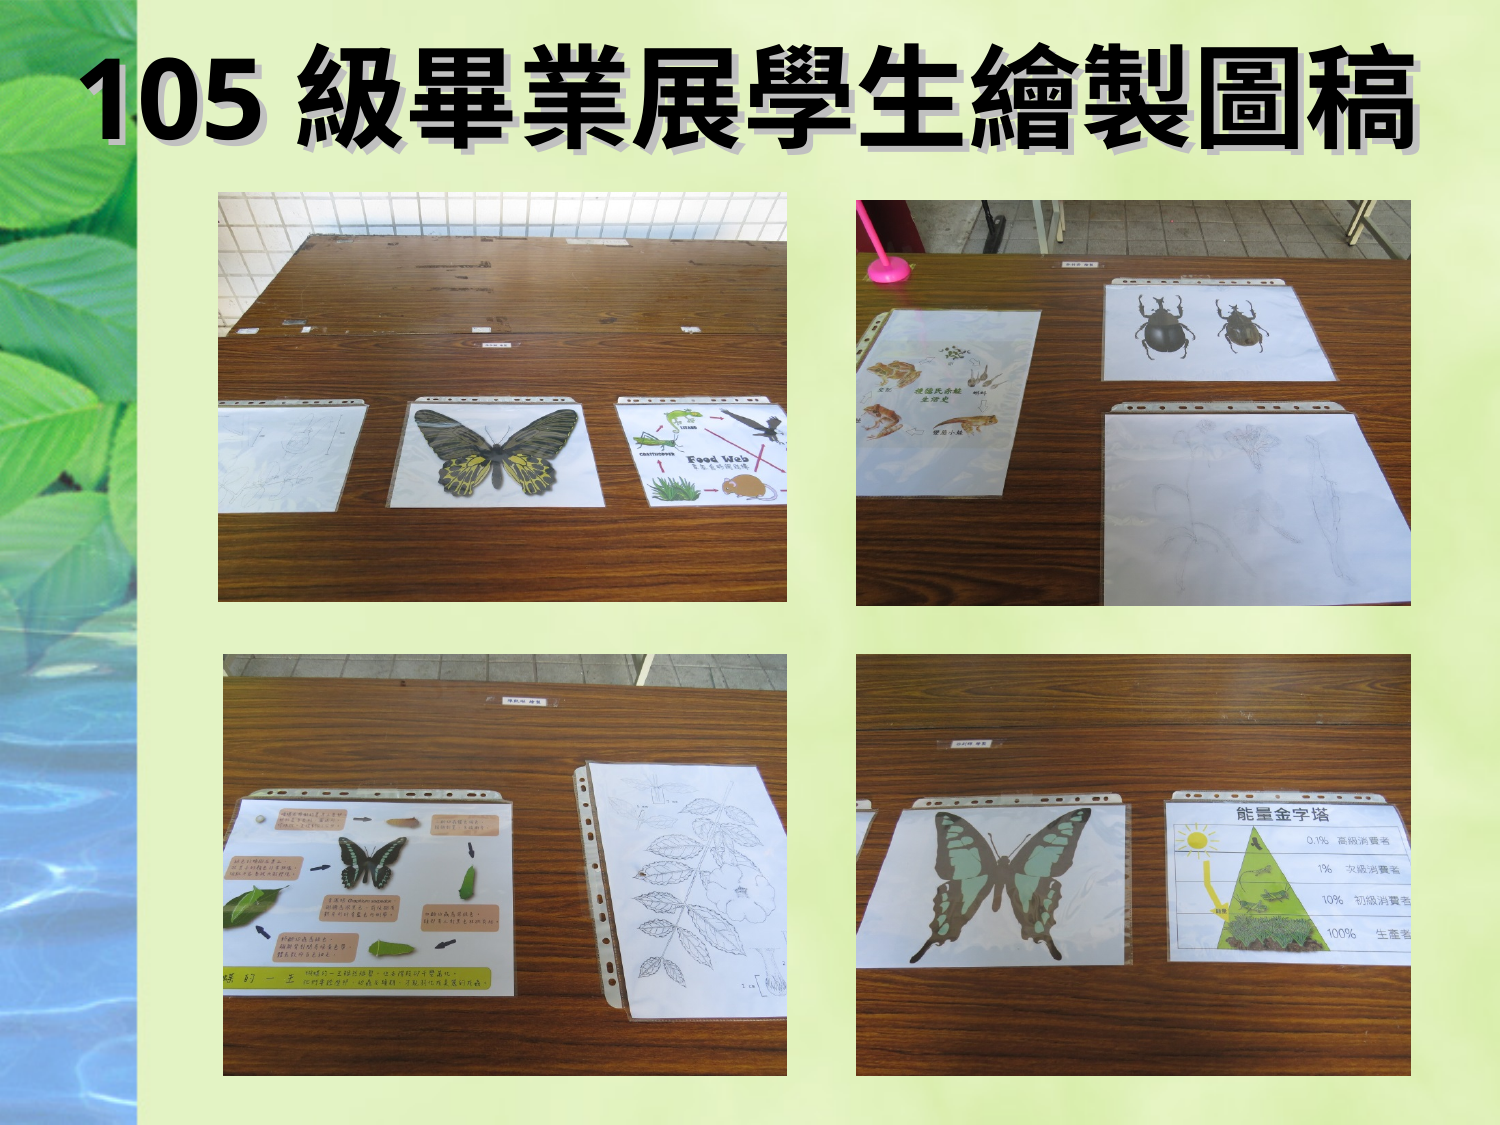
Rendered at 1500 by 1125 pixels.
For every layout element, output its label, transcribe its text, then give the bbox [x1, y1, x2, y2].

picture [856, 654, 1411, 1076]
text_box 105級畢業展學生繪製圖稿 [29, 19, 1462, 169]
picture [856, 201, 1411, 606]
picture [223, 654, 787, 1076]
picture [218, 192, 787, 602]
